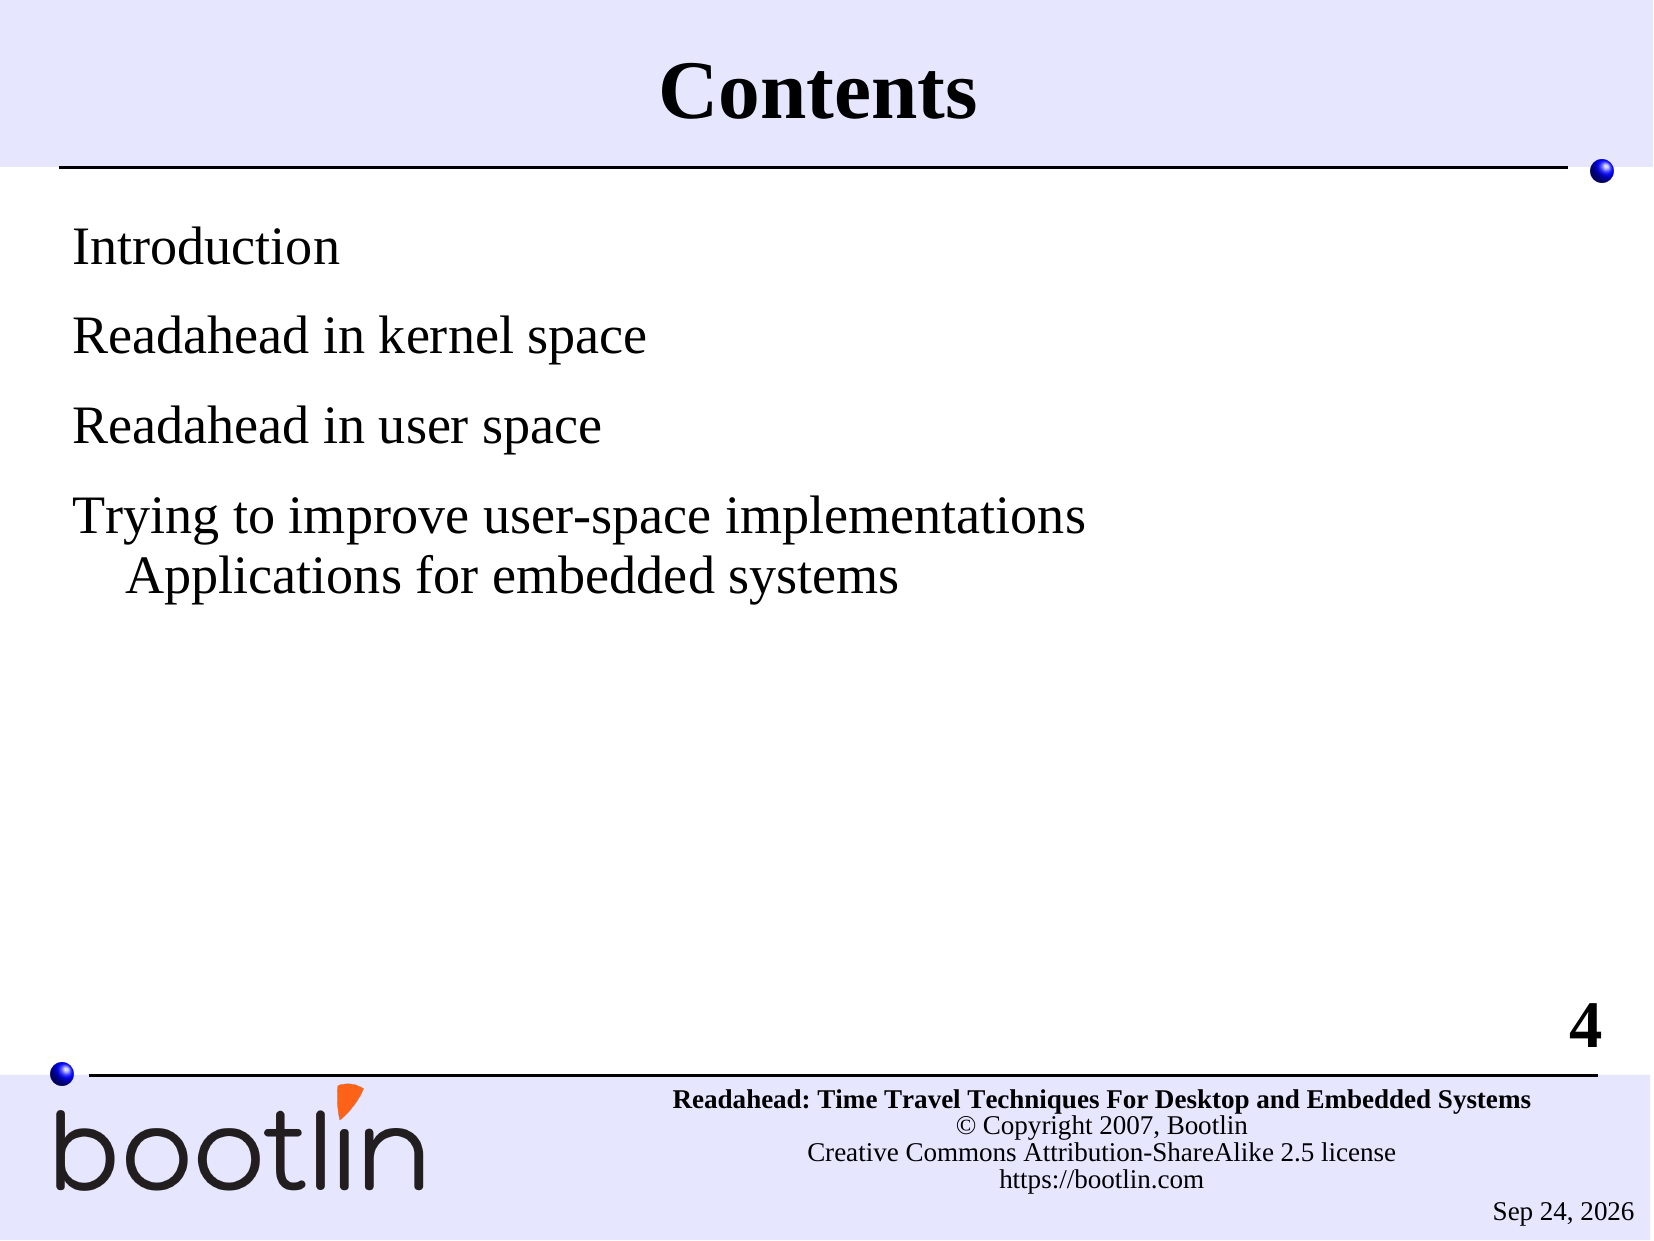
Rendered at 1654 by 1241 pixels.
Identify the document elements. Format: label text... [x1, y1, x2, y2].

list Introduction Readahead in kernel space Readahead in user space Trying to improve user-space implementations Applications for embedded systems [54, 216, 1574, 1066]
picture [17, 1060, 462, 1230]
title Contents [33, 29, 1604, 153]
